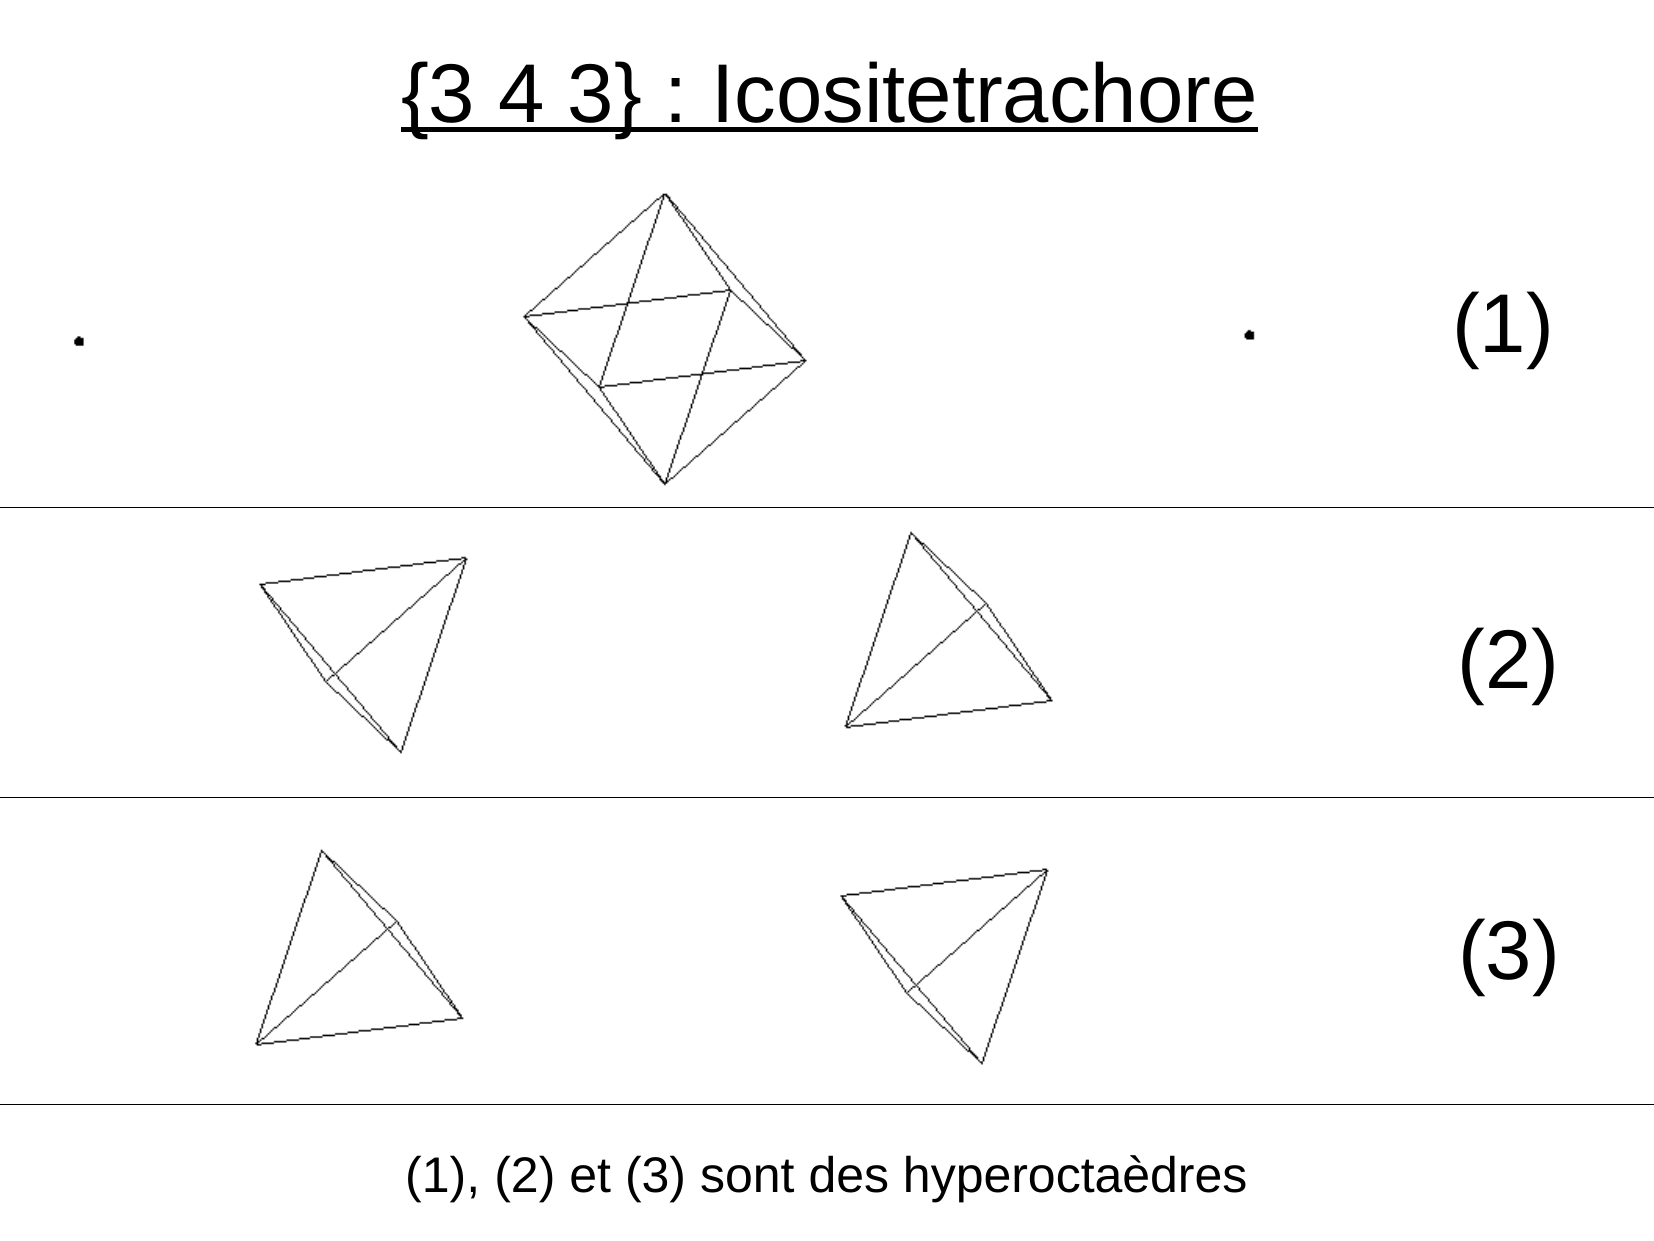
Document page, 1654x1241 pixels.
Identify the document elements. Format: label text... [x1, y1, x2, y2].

picture [255, 529, 1067, 763]
text_box (2) [1435, 589, 1583, 732]
picture [232, 836, 1066, 1071]
text_box (1), (2) et (3) sont des hyperoctaèdres [29, 1116, 1625, 1235]
picture [62, 191, 1259, 498]
text_box (3) [1435, 879, 1583, 1022]
title {3 4 3} : Icositetrachore [17, 0, 1642, 191]
text_box (1) [1429, 252, 1577, 395]
